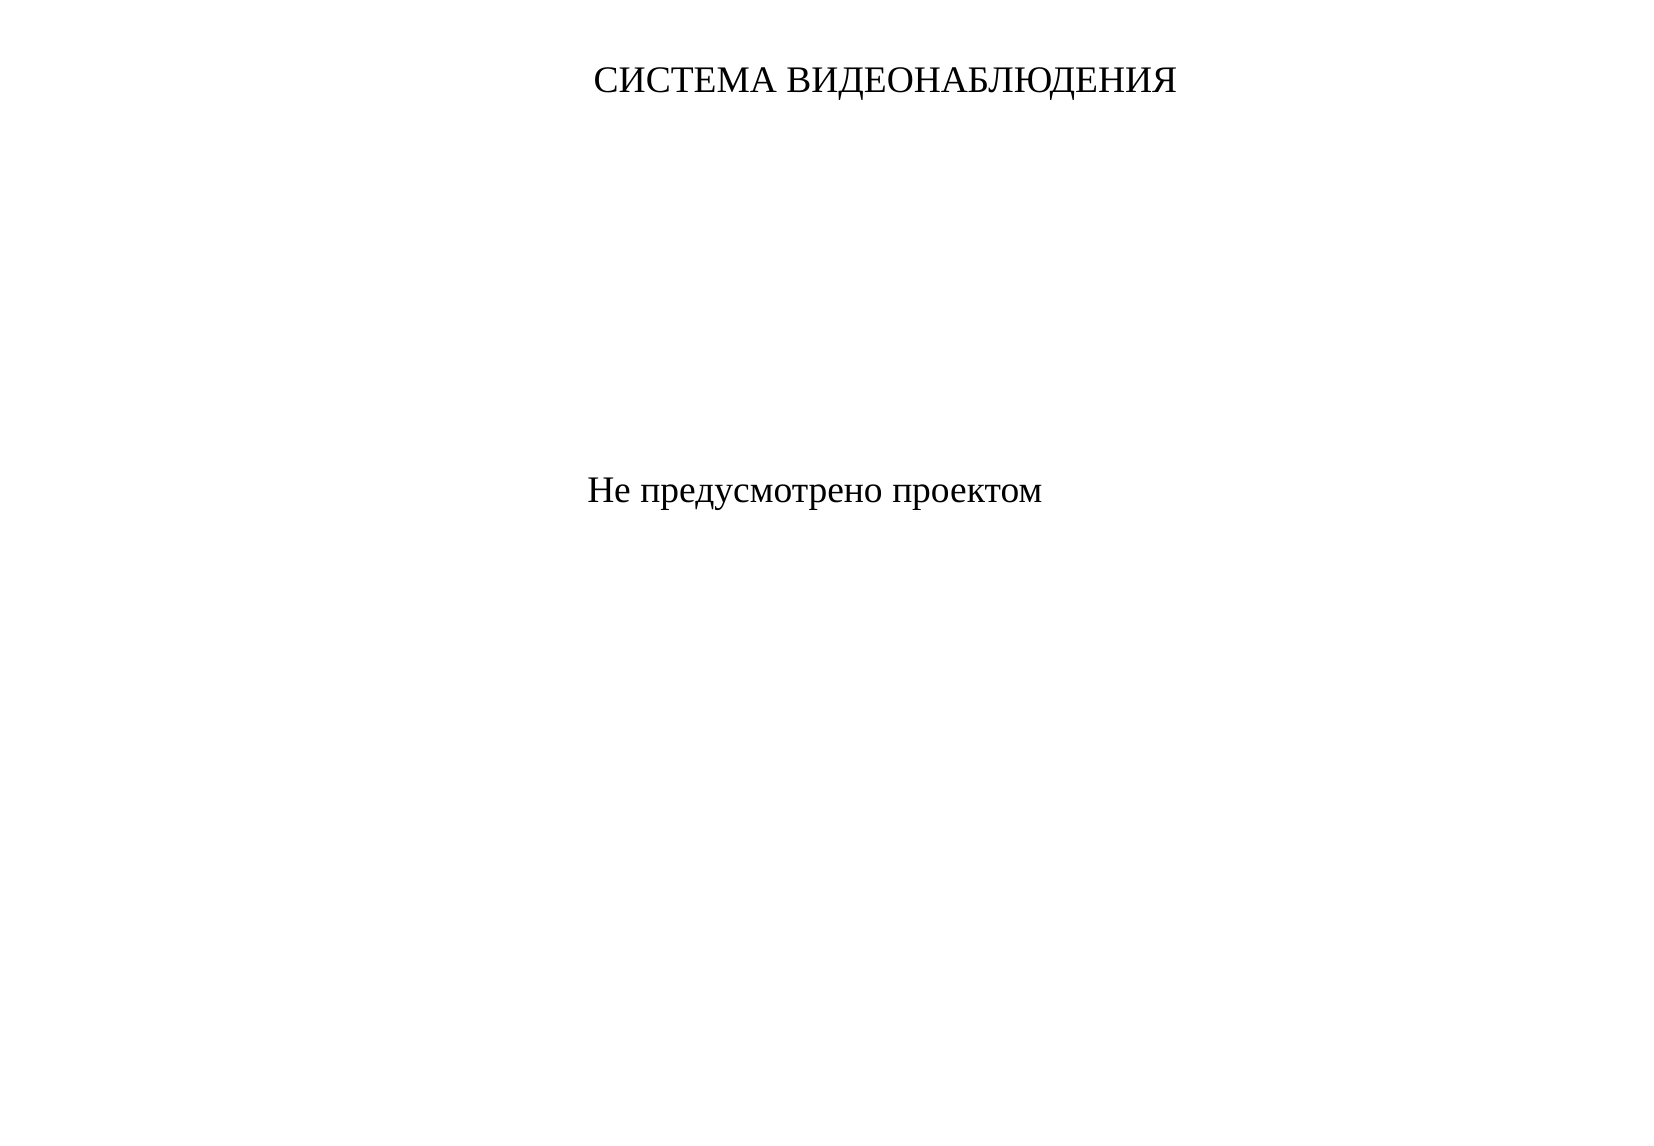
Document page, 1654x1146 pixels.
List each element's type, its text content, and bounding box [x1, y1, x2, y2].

text_box Не предусмотрено проектом [346, 455, 1284, 520]
text_box СИСТЕМА ВИДЕОНАБЛЮДЕНИЯ [229, 45, 1542, 110]
